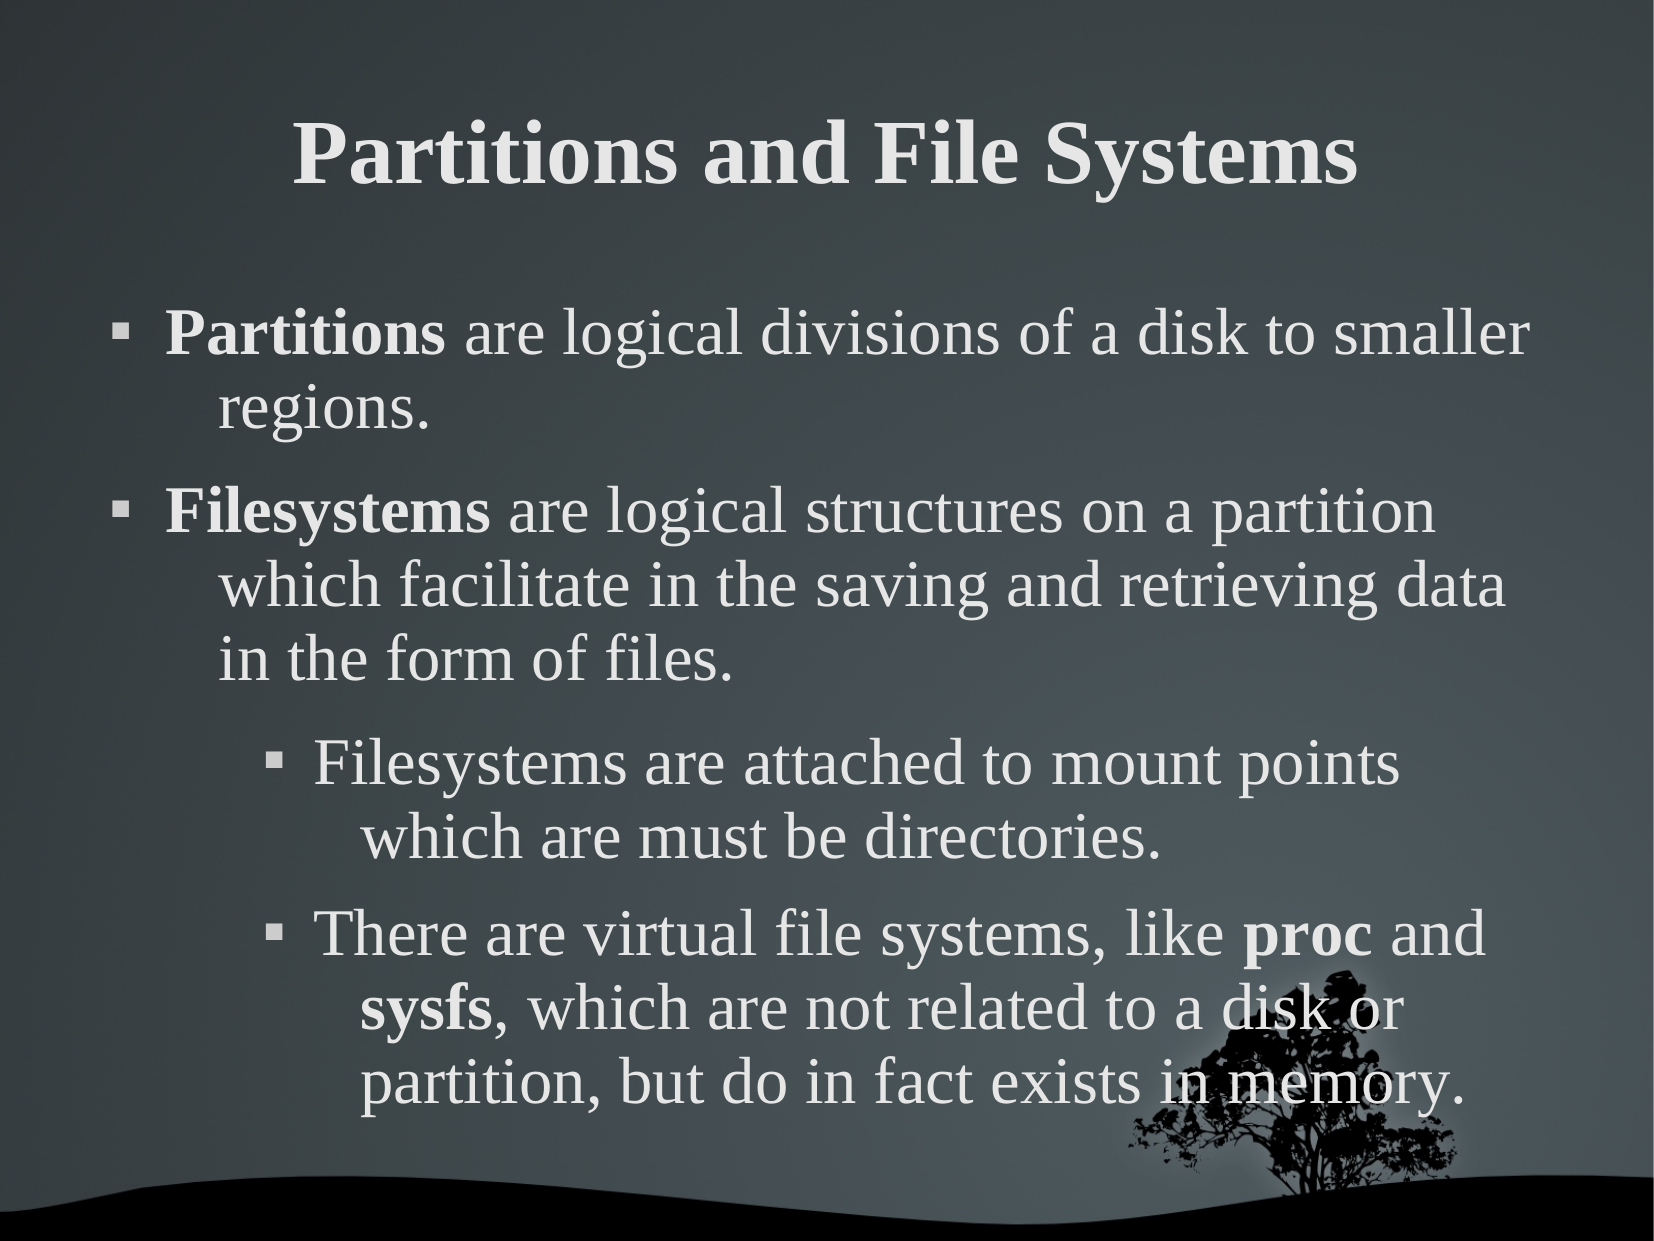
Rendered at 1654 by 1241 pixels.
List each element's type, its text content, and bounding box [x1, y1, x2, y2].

picture [0, 0, 1654, 1241]
title Partitions and File Systems [82, 33, 1571, 273]
list Partitions are logical divisions of a disk to smaller regions. Filesystems are logical structures on a partition which facilitate in the saving and retrieving data in the form of files. Filesystems are attached to mount points which are must be directories. There are virtual file systems, like proc and sysfs, which are not related to a disk or partition, but do in fact exists in memory. [76, 295, 1565, 1119]
